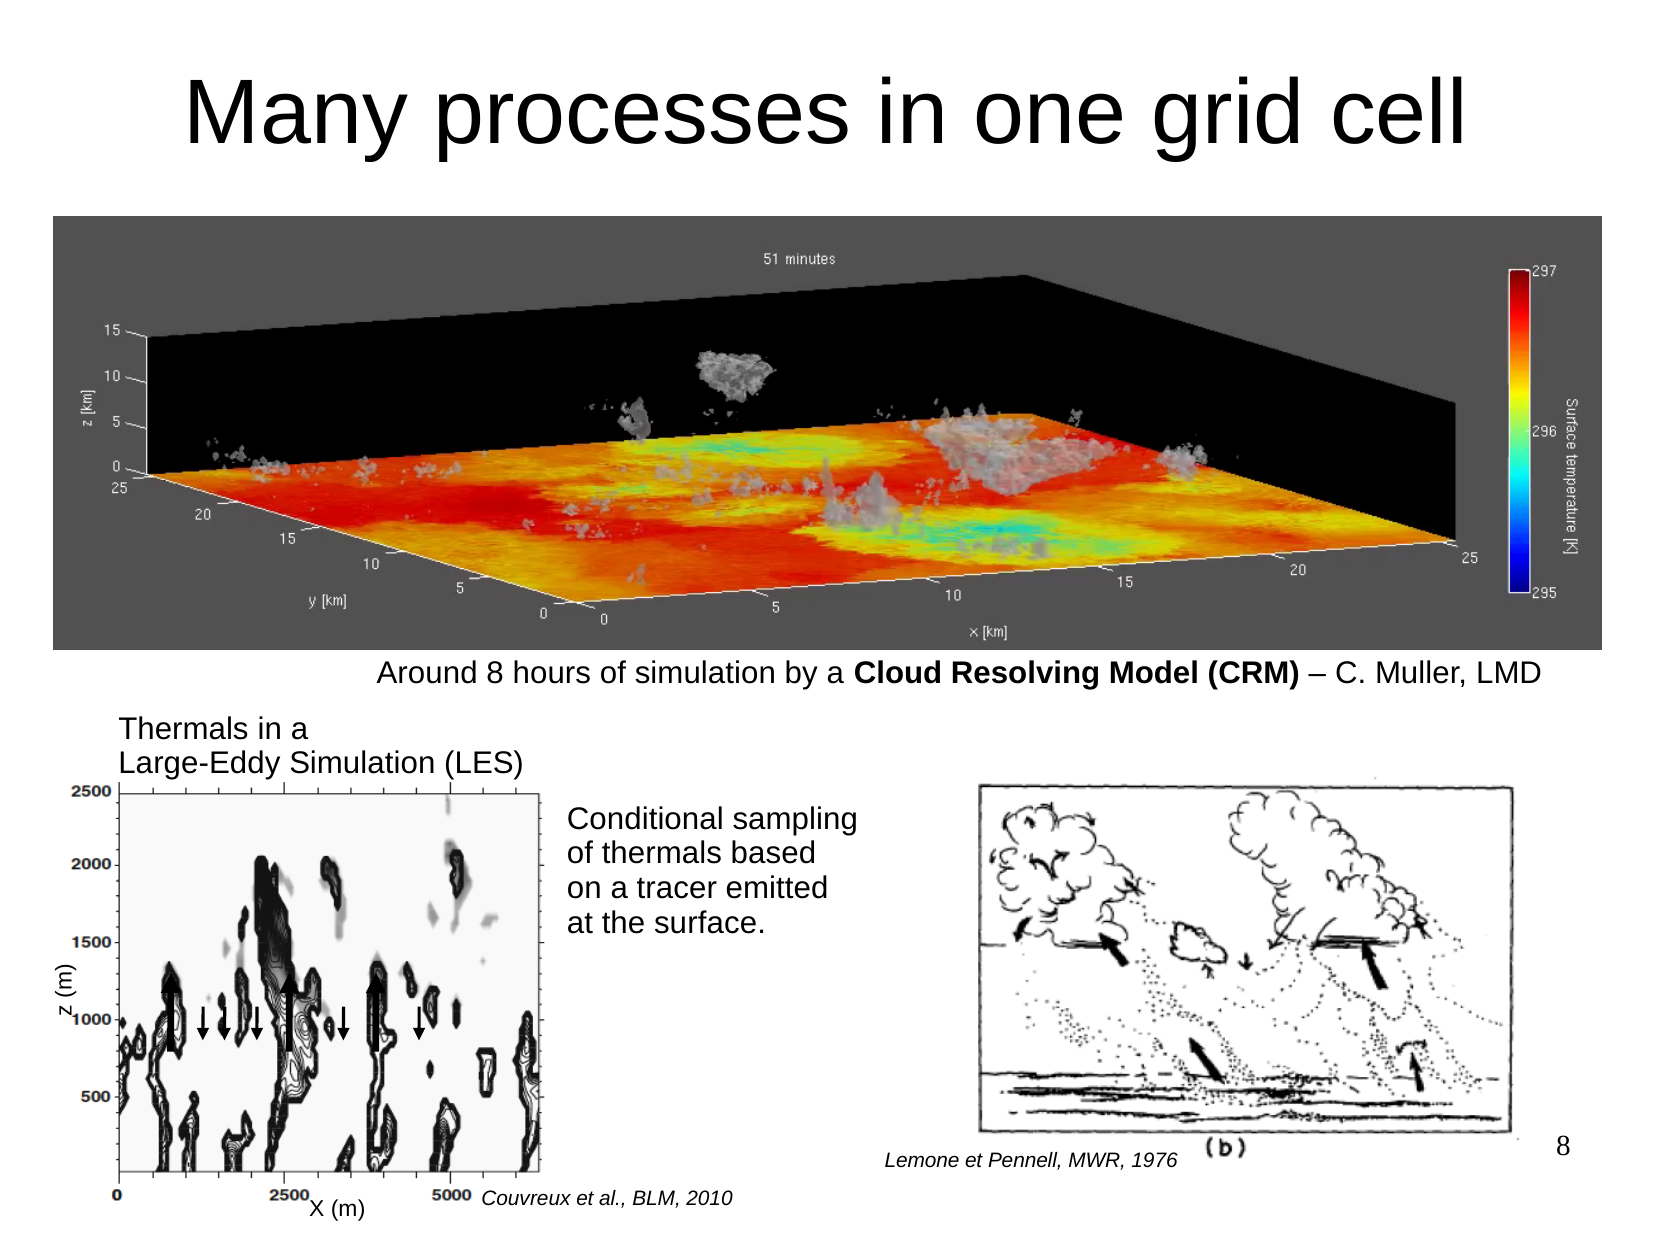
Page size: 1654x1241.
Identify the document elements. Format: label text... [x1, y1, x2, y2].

title Many processes in one grid cell [82, 8, 1571, 215]
text_box Lemone et Pennell, MWR, 1976 [869, 1141, 1193, 1181]
text_box Conditional sampling of thermals based on a tracer emitted at the surface. [552, 793, 883, 1013]
text_box Couvreux et al., BLM, 2010 [466, 1179, 834, 1224]
text_box Around 8 hours of simulation by a Cloud Resolving Model (CRM) – C. Muller, LMD [361, 647, 1558, 698]
picture [62, 781, 562, 1205]
text_box Thermals in a Large-Eddy Simulation (LES) [103, 703, 568, 789]
text_box [52, 215, 1602, 651]
text_box z (m) [41, 949, 83, 1030]
picture [969, 758, 1536, 1171]
text_box X (m) [295, 1186, 380, 1228]
